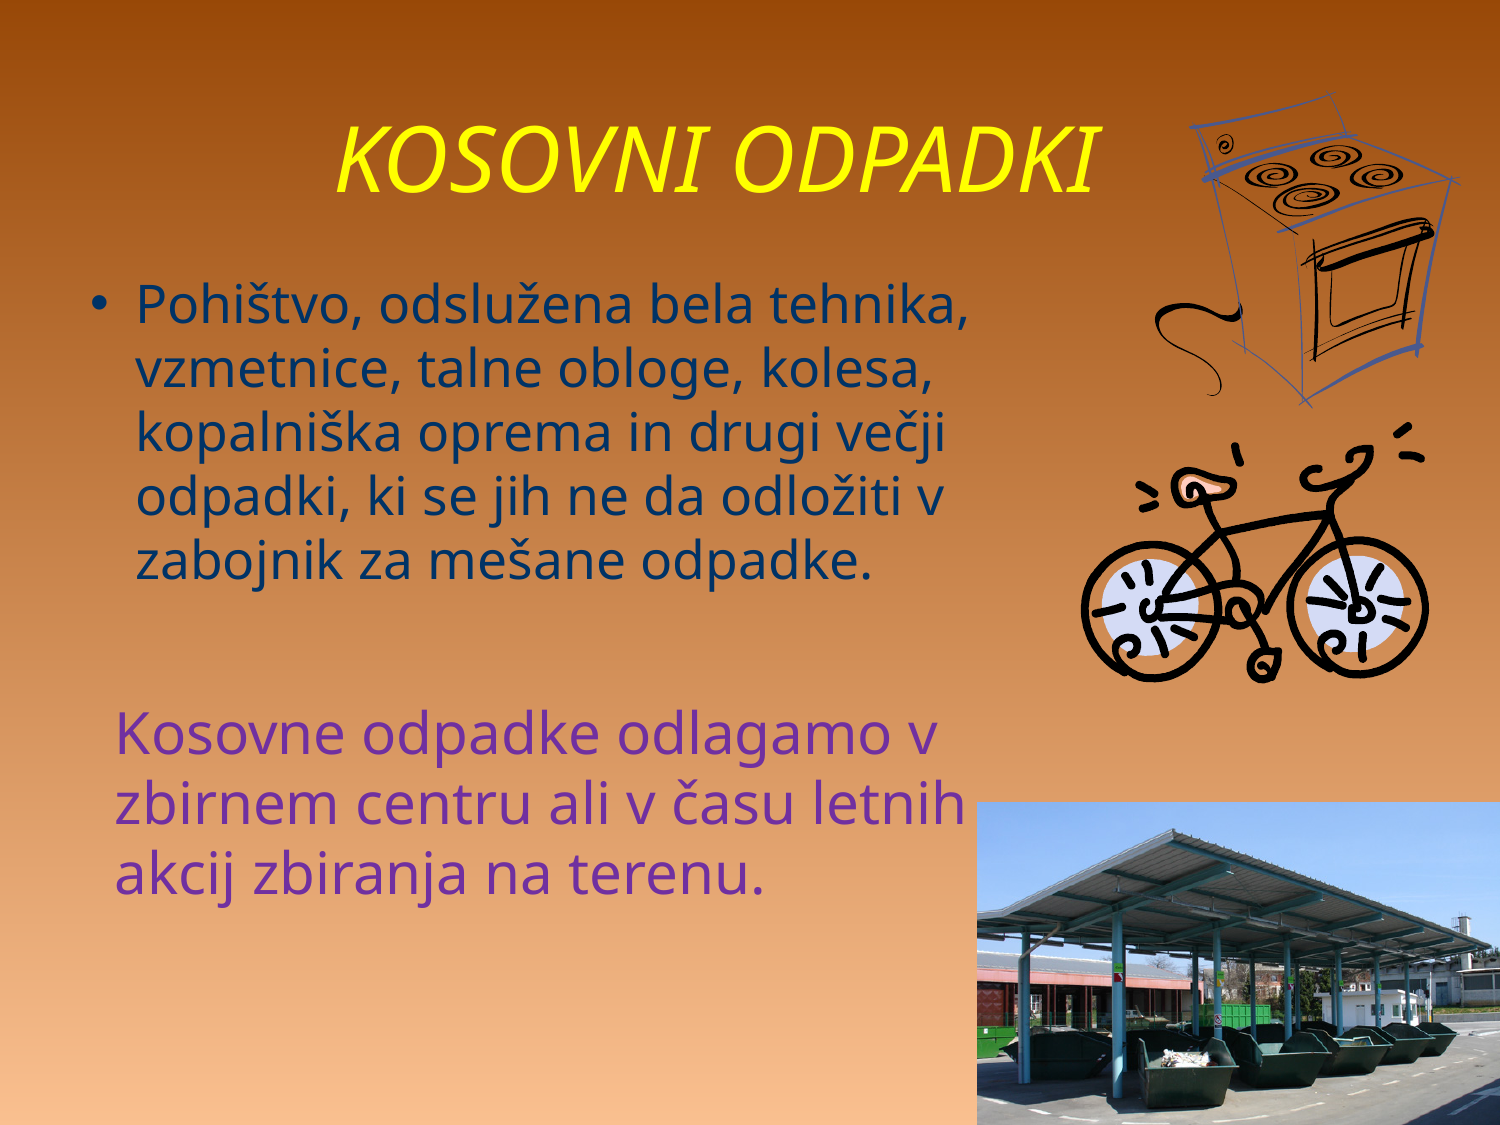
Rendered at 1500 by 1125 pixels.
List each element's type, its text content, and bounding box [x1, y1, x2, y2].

picture [977, 802, 1500, 1125]
list Pohištvo, odslužena bela tehnika, vzmetnice, talne obloge, kolesa, kopalniška oprema in drugi večji odpadki, ki se jih ne da odložiti v zabojnik za mešane odpadke. [75, 262, 1176, 598]
text_box Kosovne odpadke odlagamo v zbirnem centru ali v času letnih akcij zbiranja na terenu. [100, 688, 1046, 914]
title KOSOVNI ODPADKI [41, 62, 1392, 250]
picture [1075, 416, 1435, 689]
picture [1151, 90, 1462, 409]
